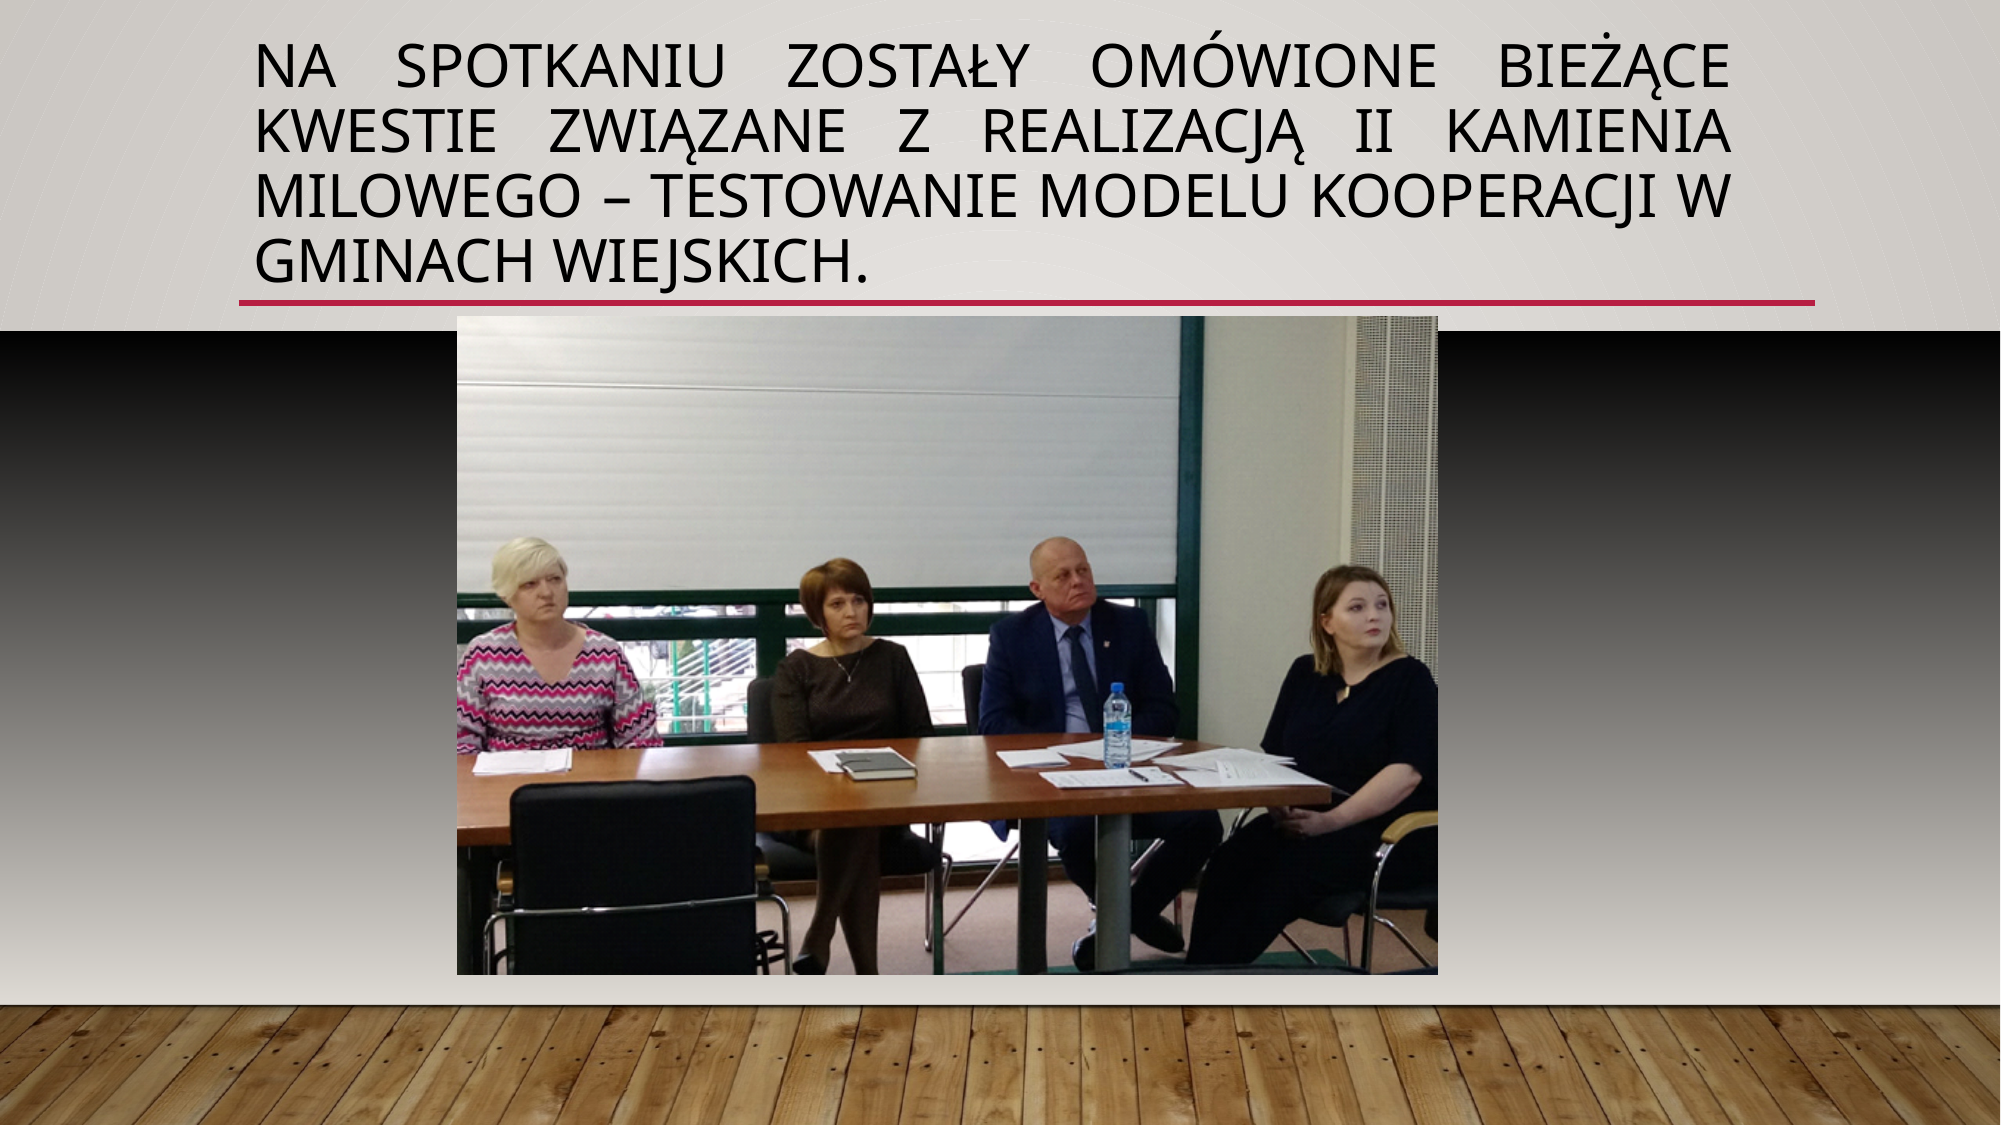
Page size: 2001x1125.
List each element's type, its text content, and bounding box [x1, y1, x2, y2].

picture [457, 316, 1438, 976]
title Na spotkaniu zostały omówione bieżące kwestie związane z realizacją II Kamienia Milowego – Testowanie Modelu Kooperacji w Gminach Wiejskich. [238, 28, 1802, 305]
